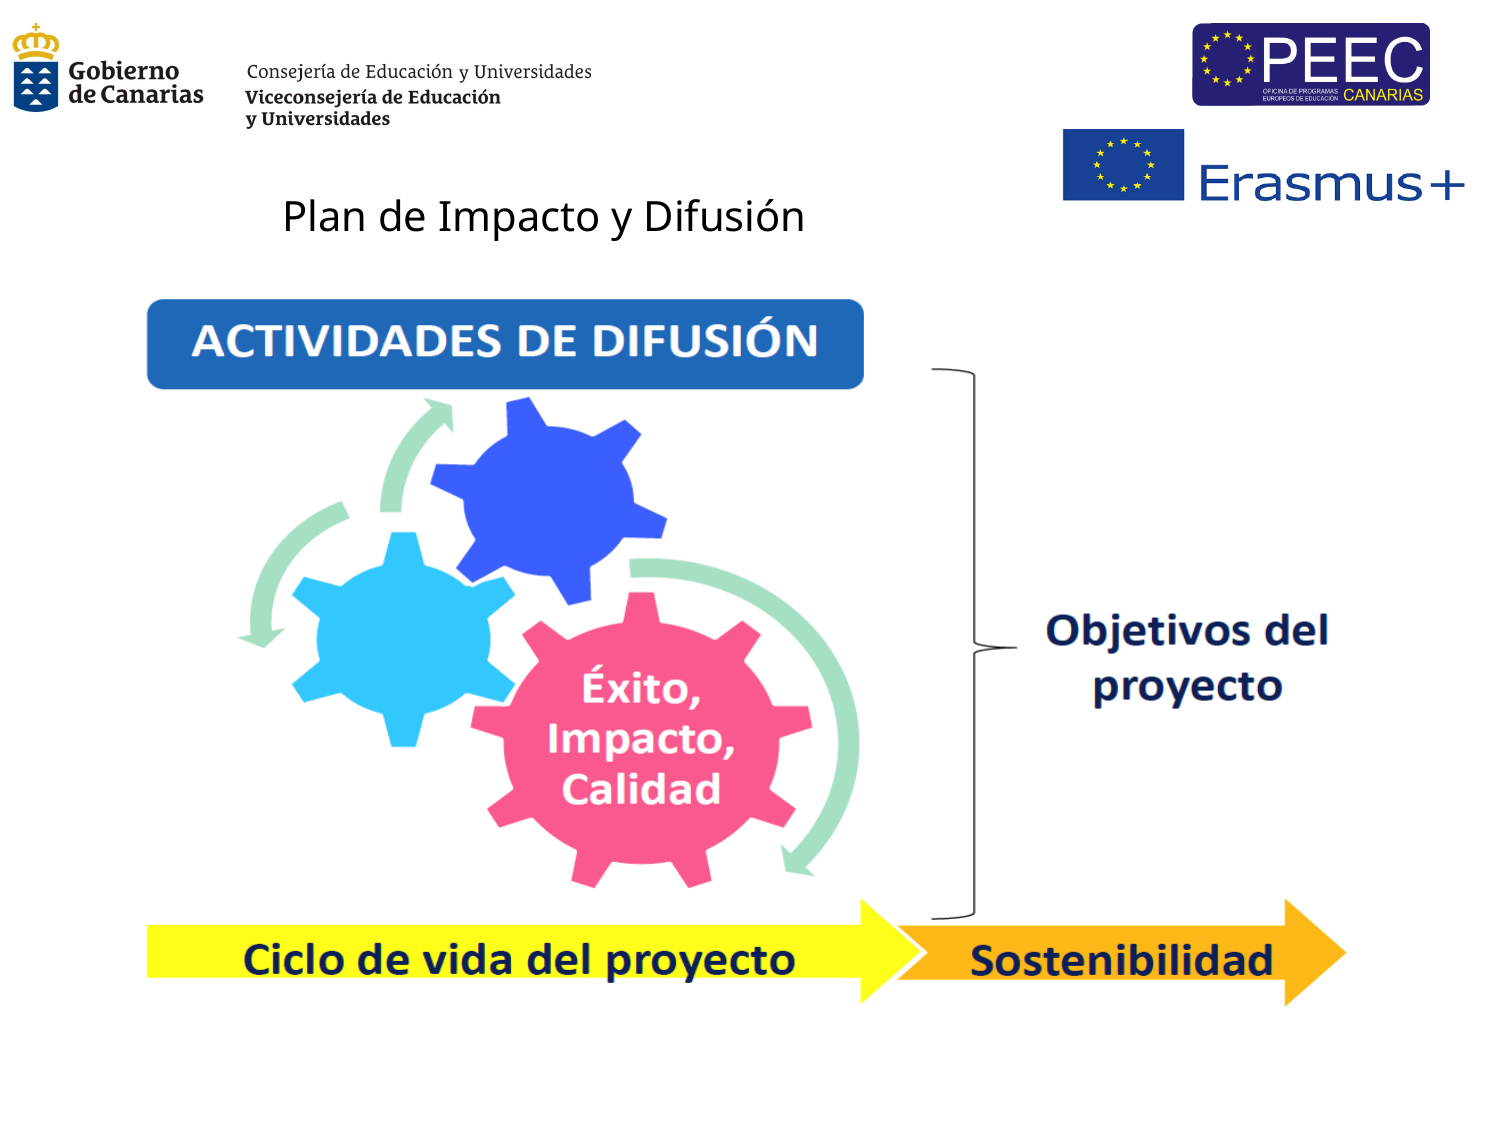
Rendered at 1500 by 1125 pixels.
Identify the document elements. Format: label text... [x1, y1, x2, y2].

picture [1062, 129, 1465, 201]
picture [1192, 23, 1430, 106]
text_box Plan de Impacto y Difusión [73, 159, 1016, 272]
picture [106, 271, 1381, 1028]
picture [12, 23, 591, 130]
